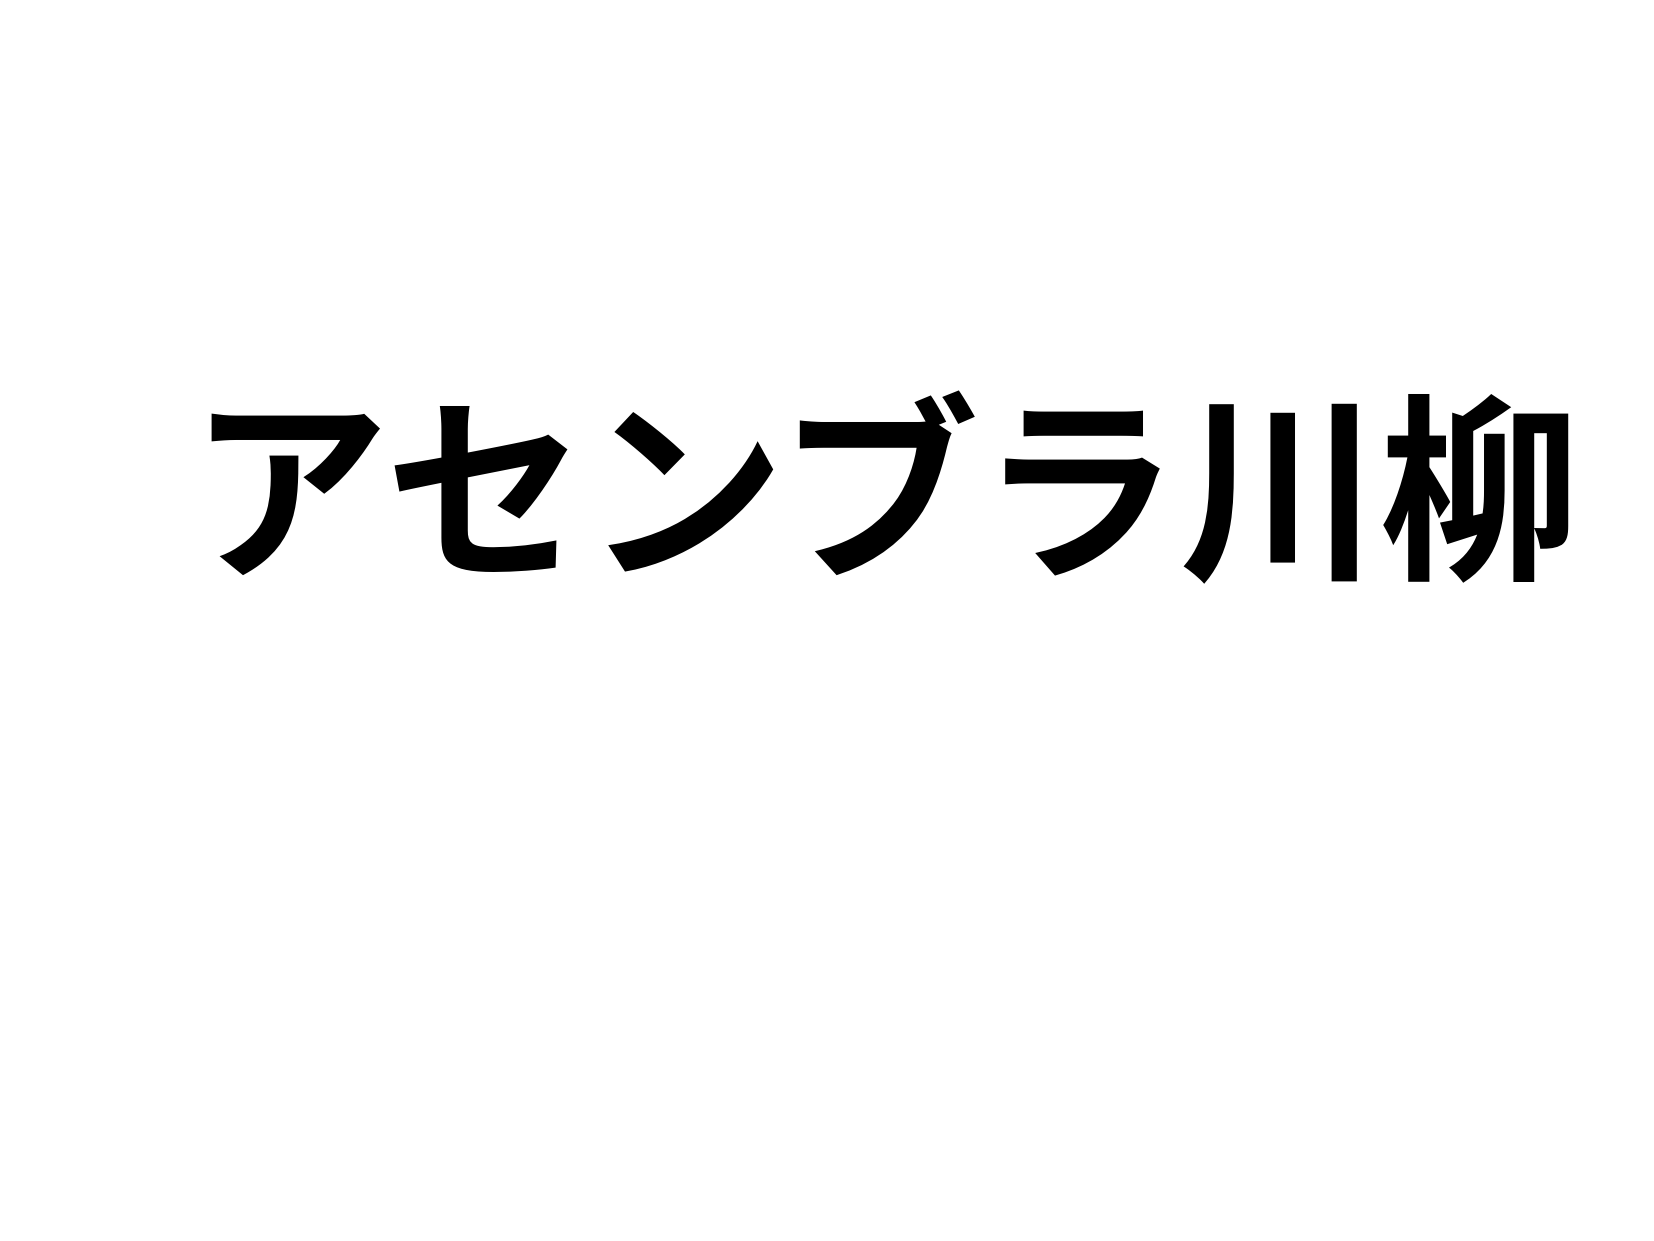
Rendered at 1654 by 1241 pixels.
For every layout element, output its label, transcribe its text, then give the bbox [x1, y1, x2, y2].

text_box アセンブラ川柳 [174, 324, 1506, 555]
